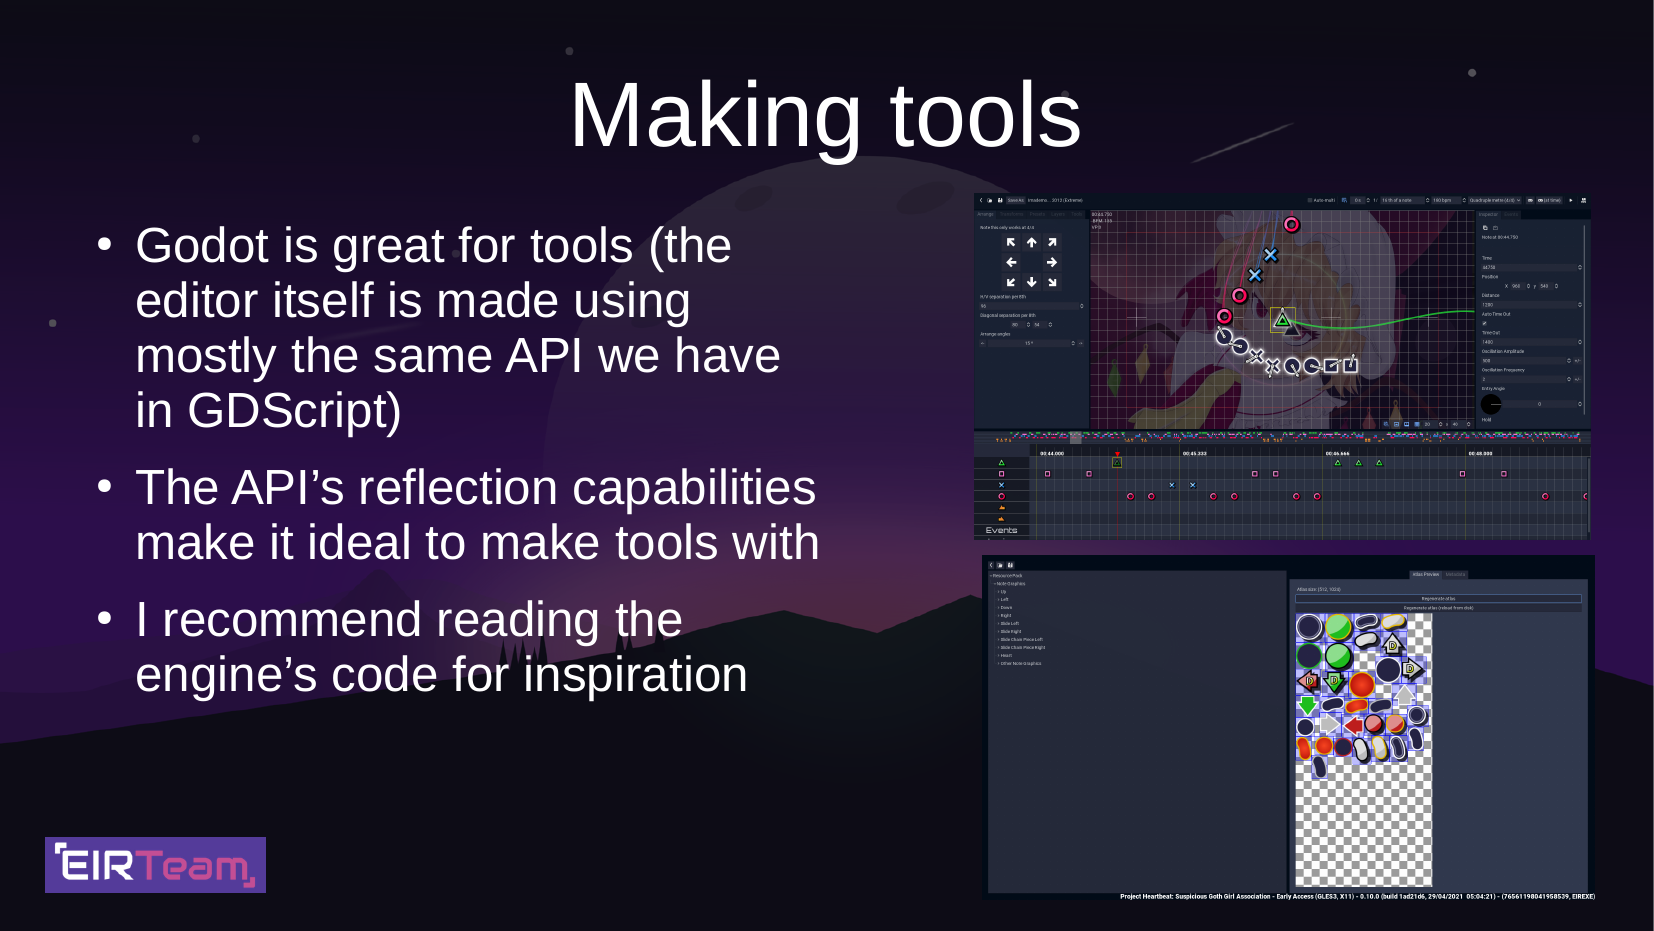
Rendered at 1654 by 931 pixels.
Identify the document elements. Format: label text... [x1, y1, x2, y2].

picture [0, 0, 1654, 931]
title Making tools [82, 37, 1571, 193]
list Godot is great for tools (the editor itself is made using mostly the same API we have in GDScript) The API’s reflection capabilities make it ideal to make tools with I recommend reading the engine’s code for inspiration [82, 217, 827, 758]
